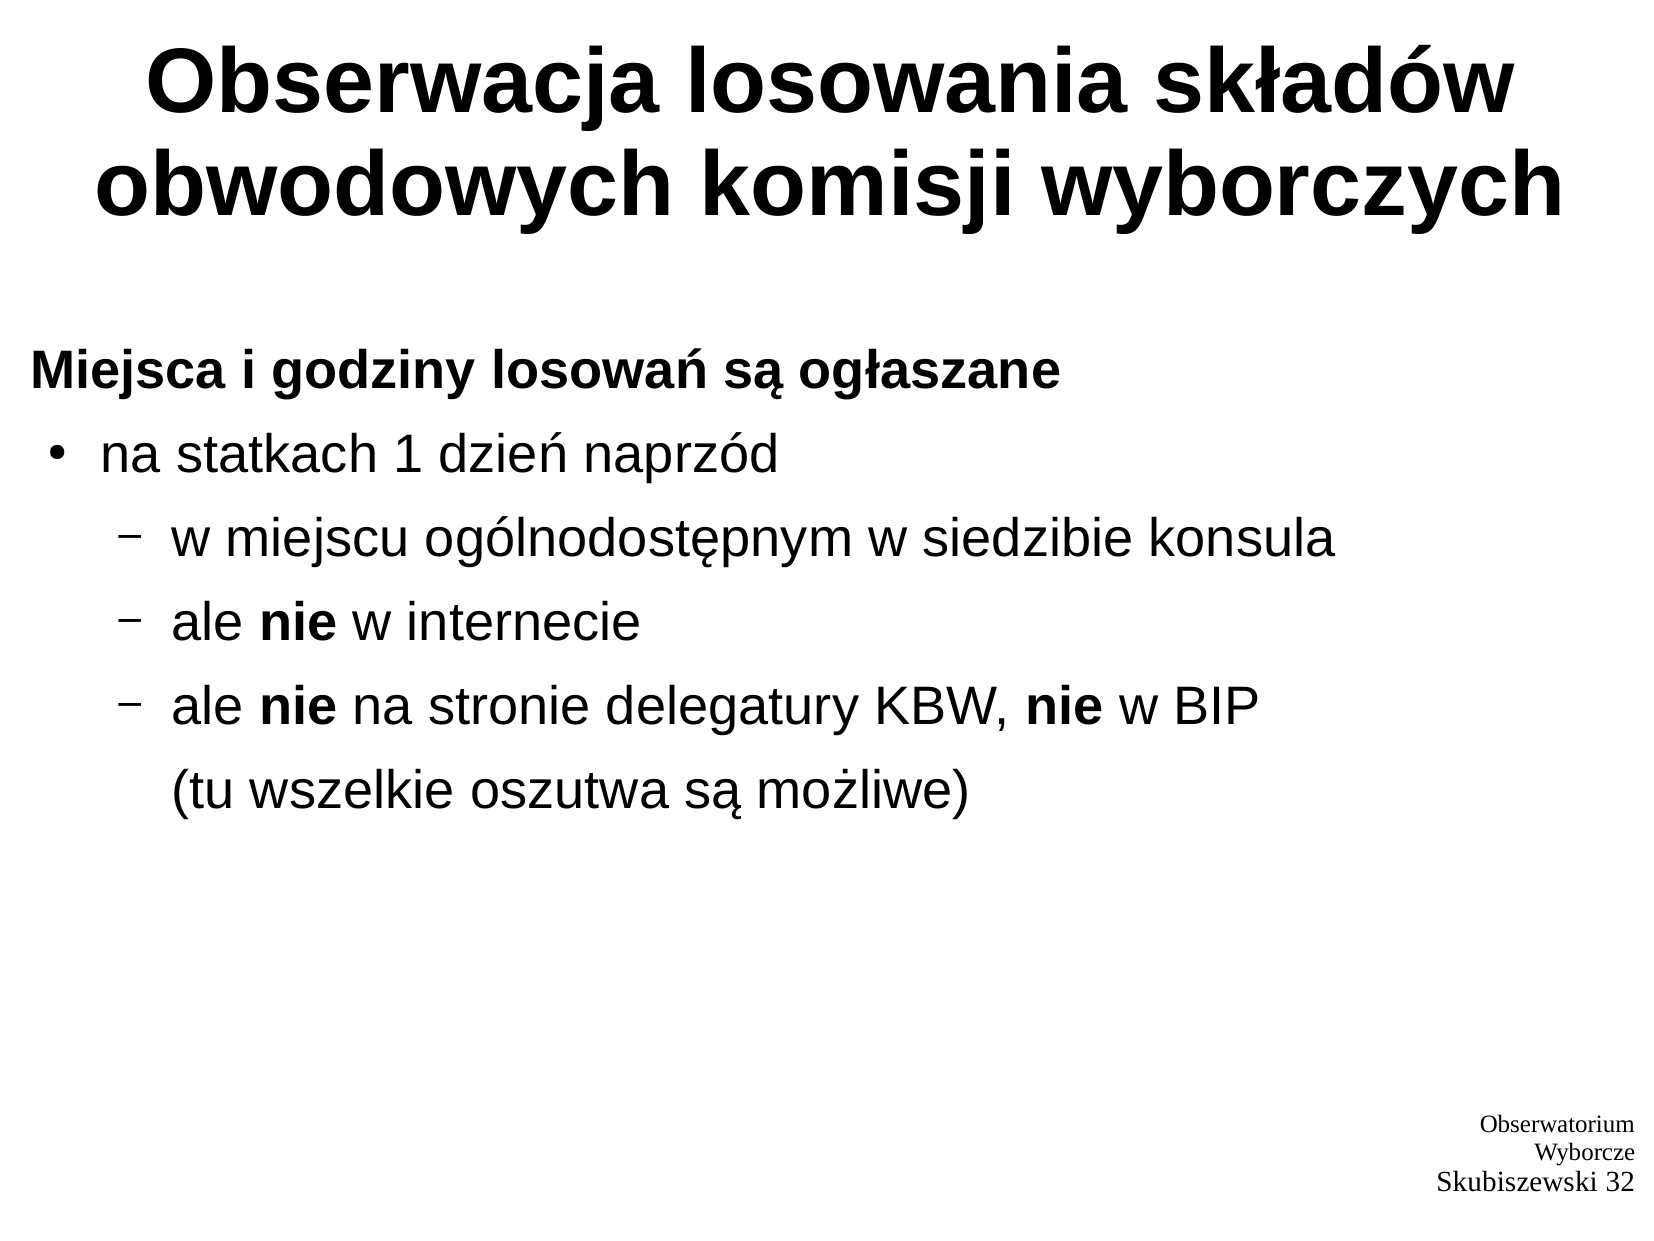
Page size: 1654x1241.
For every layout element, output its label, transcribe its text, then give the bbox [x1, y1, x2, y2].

title Obserwacja losowania składów obwodowych komisji wyborczych [86, 30, 1576, 236]
list Miejsca i godziny losowań są ogłaszane na statkach 1 dzień naprzód w miejscu ogólnodostępnym w siedzibie konsula ale nie w internecie ale nie na stronie delegatury KBW, nie w BIP (tu wszelkie oszutwa są możliwe) [30, 255, 1621, 1216]
